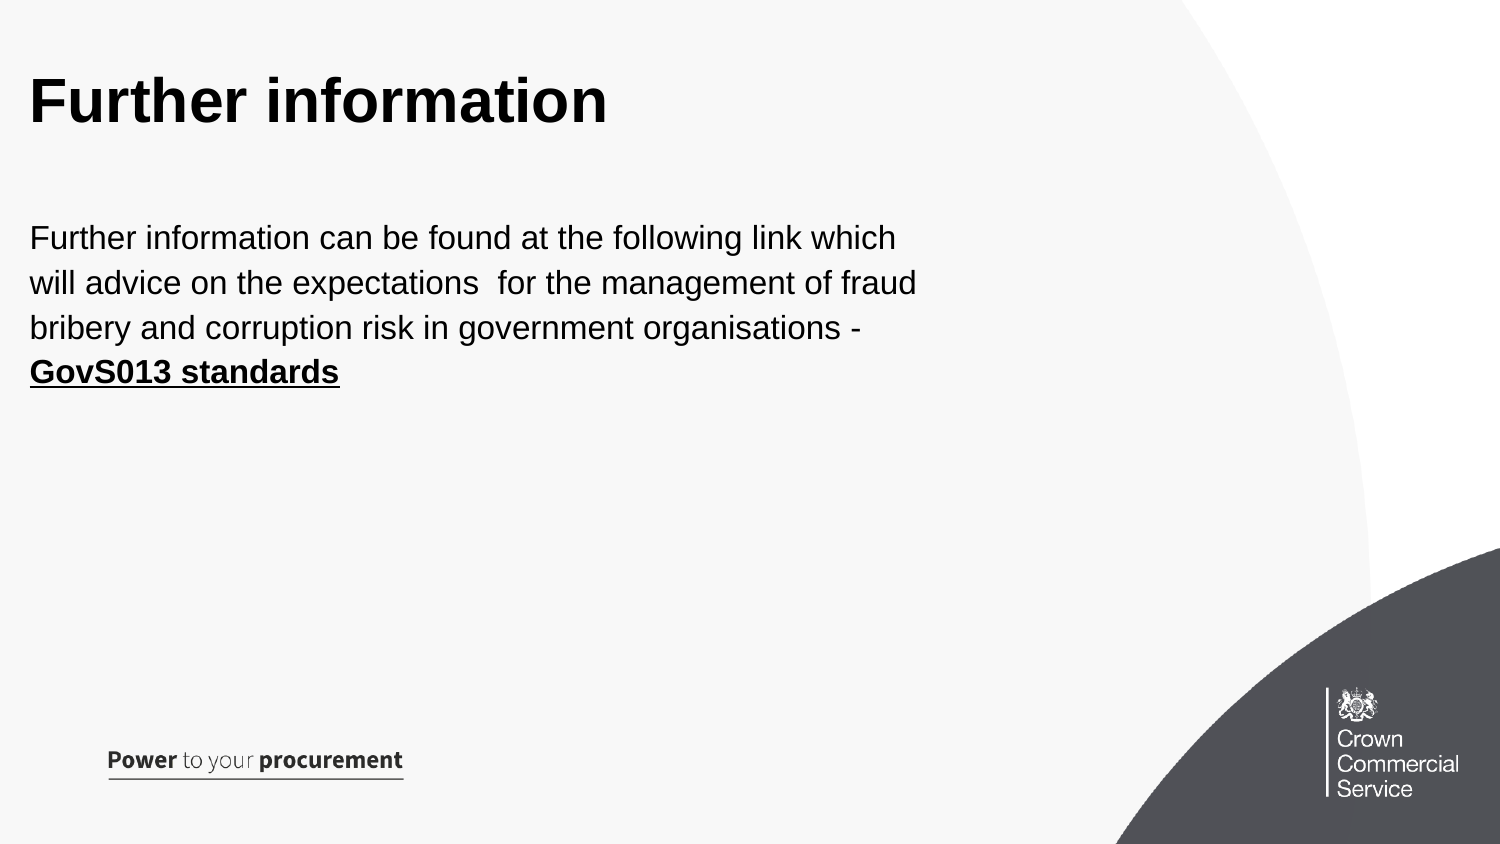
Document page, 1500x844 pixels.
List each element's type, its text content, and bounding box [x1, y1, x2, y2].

title Further information [29, 49, 1471, 153]
subtitle Further information can be found at the following link which will advice on the expectations for the management of fraud bribery and corruption risk in government organisations - GovS013 standards [29, 211, 1123, 721]
